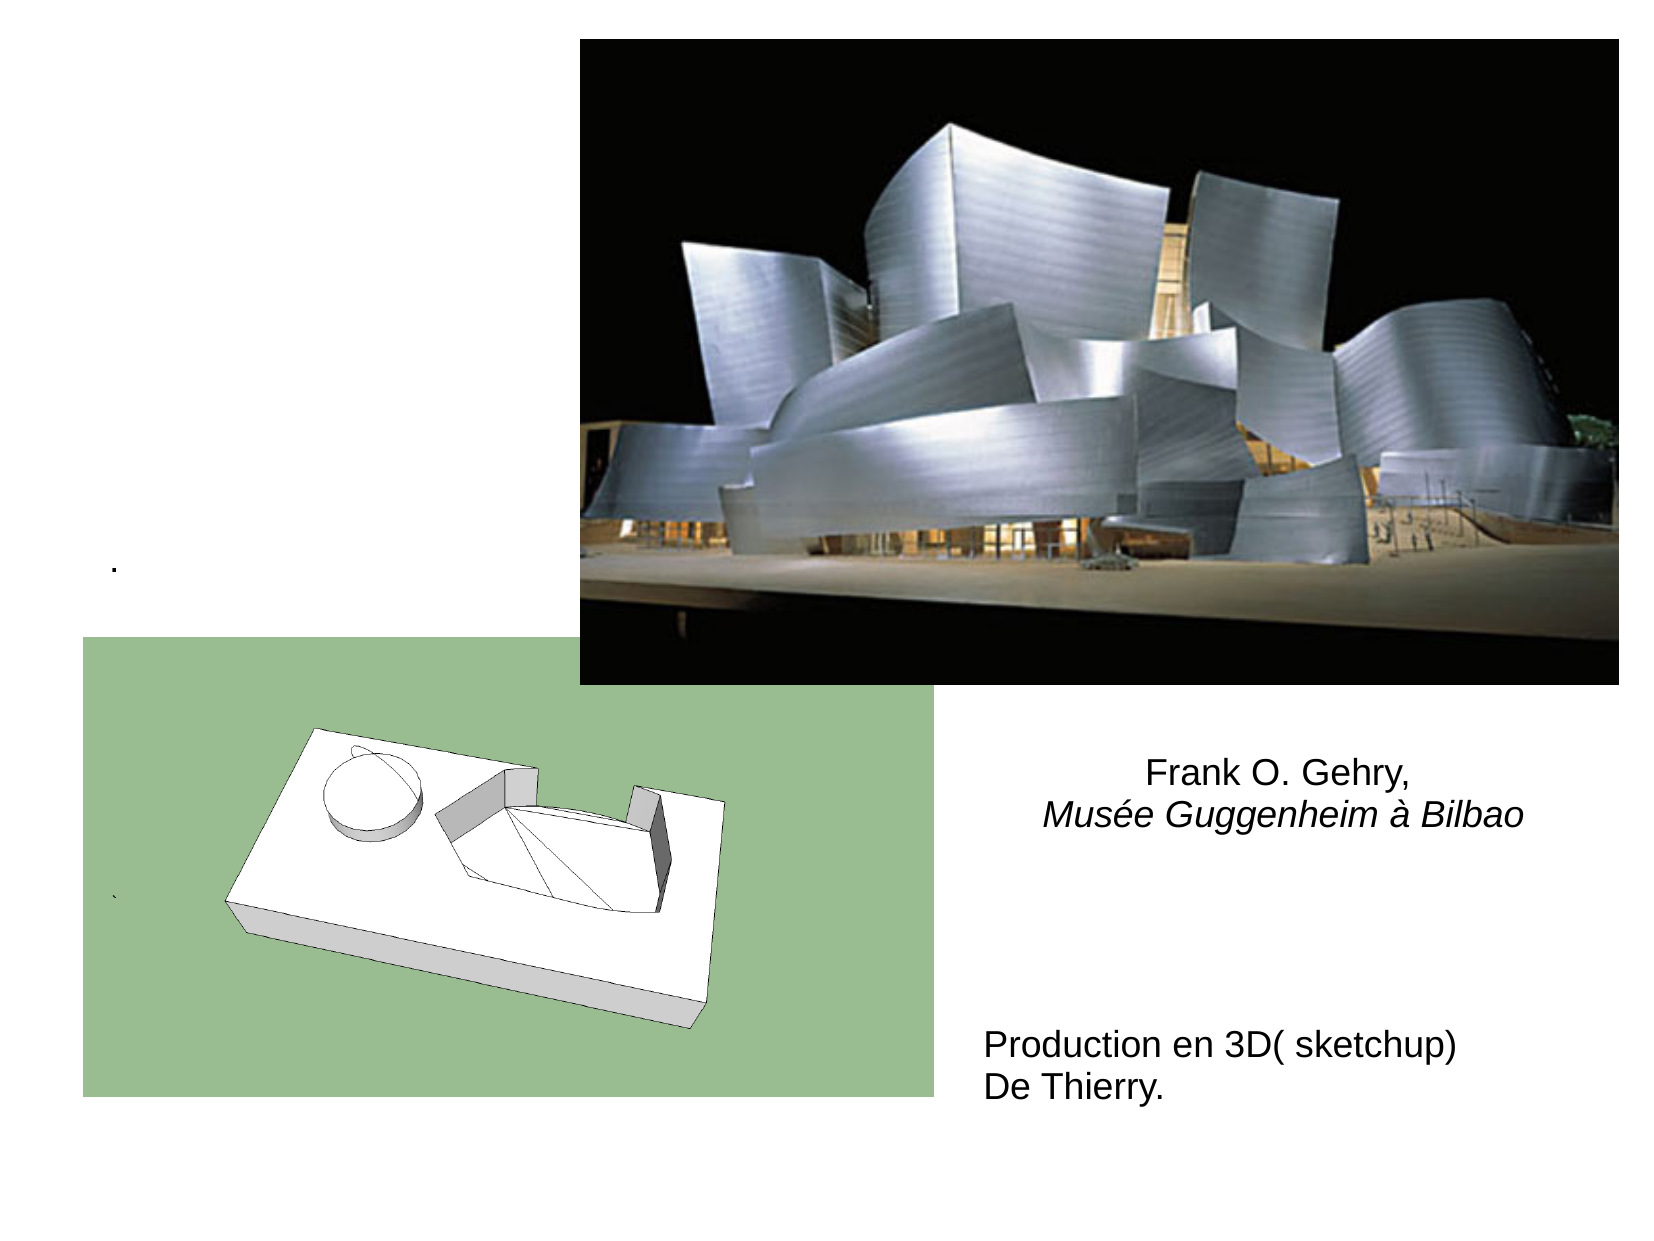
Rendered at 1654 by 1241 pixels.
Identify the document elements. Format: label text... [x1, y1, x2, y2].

picture [83, 39, 1619, 1097]
text_box Production en 3D( sketchup) De Thierry. [968, 1015, 1473, 1115]
text_box Frank O. Gehry, Musée Guggenheim à Bilbao [1027, 744, 1540, 885]
text_box . [94, 531, 135, 589]
